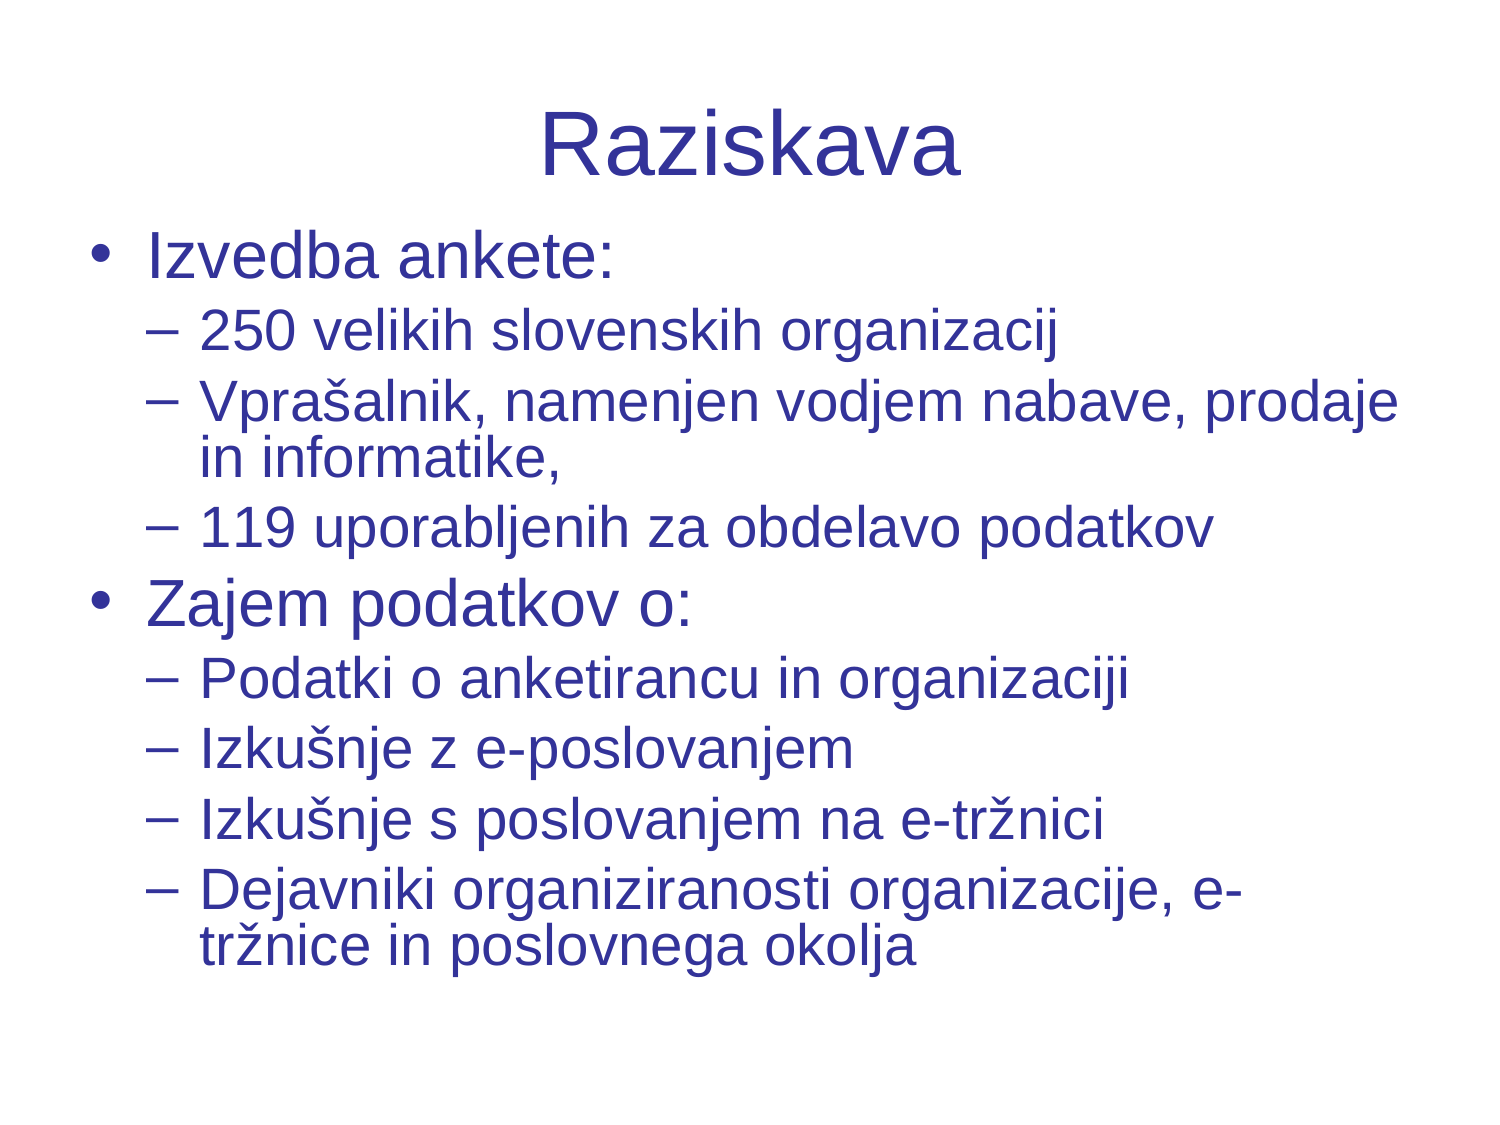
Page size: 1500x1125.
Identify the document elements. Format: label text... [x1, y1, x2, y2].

title Raziskava [75, 45, 1426, 220]
list Izvedba ankete: 250 velikih slovenskih organizacij Vprašalnik, namenjen vodjem nabave, prodaje in informatike, 119 uporabljenih za obdelavo podatkov Zajem podatkov o: Podatki o anketirancu in organizaciji Izkušnje z e-poslovanjem Izkušnje s poslovanjem na e-tržnici Dejavniki organiziranosti organizacije, e-tržnice in poslovnega okolja [75, 220, 1426, 1006]
